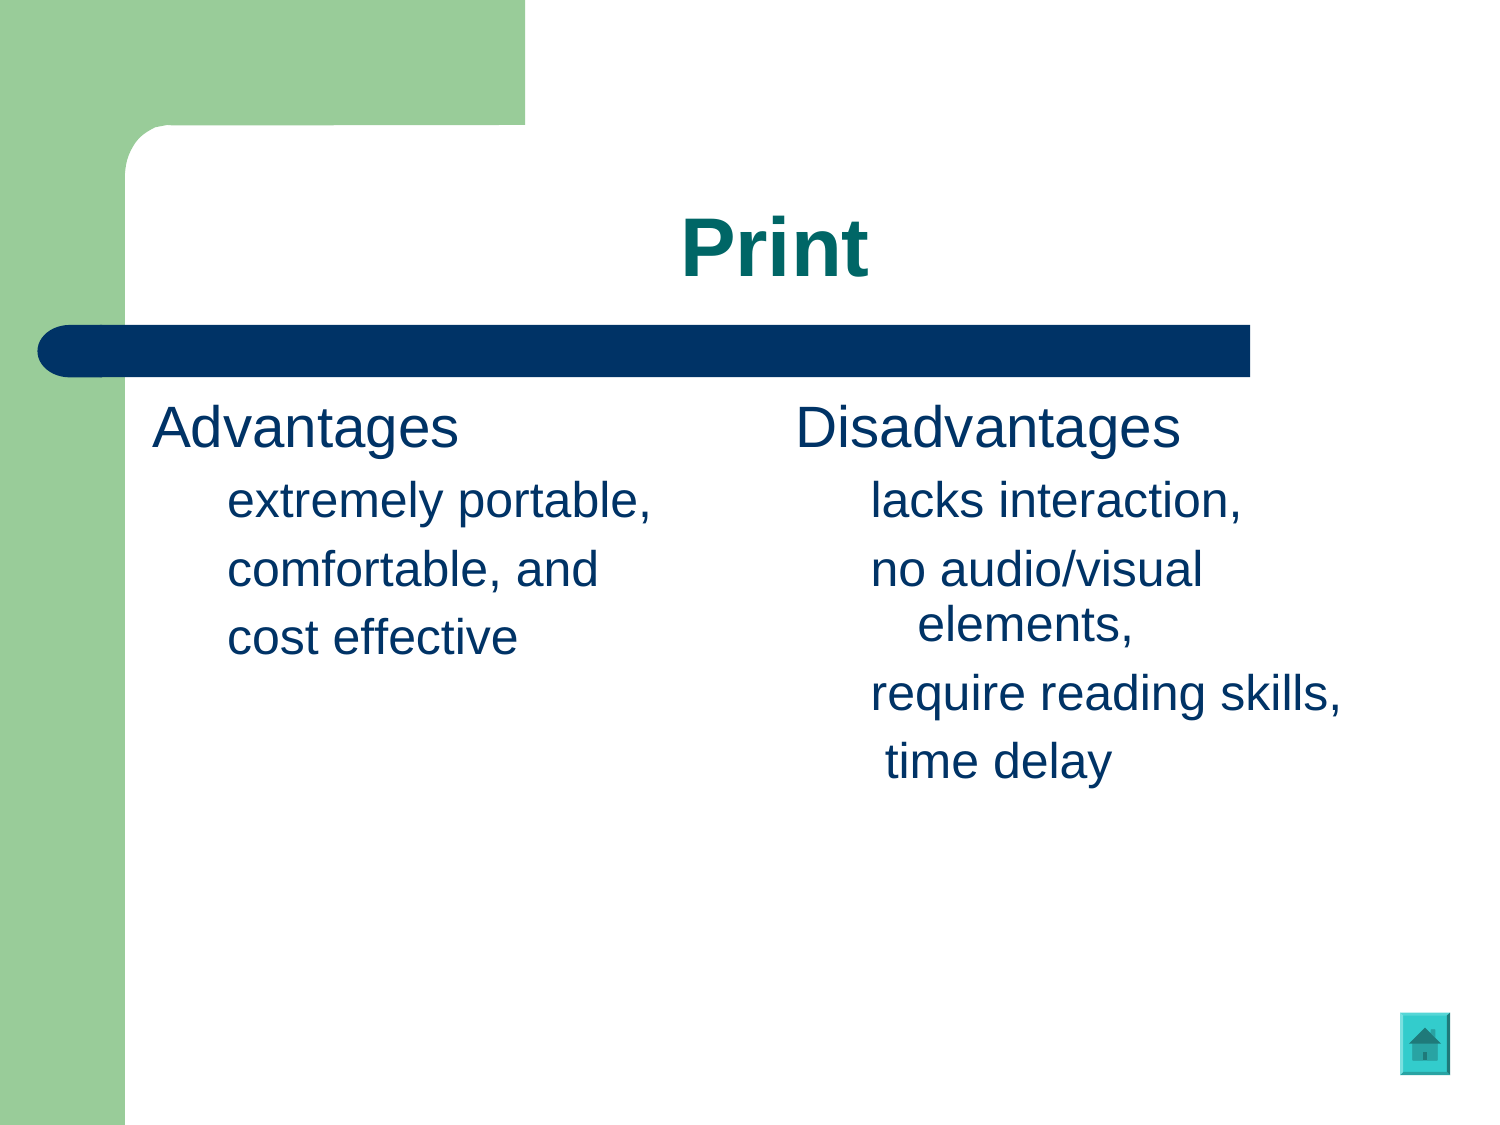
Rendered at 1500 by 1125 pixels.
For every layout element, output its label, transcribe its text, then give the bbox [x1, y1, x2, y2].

title Print [136, 136, 1414, 301]
text_box [1401, 1012, 1451, 1076]
list Advantages extremely portable, comfortable, and cost effective [137, 387, 756, 999]
list Disadvantages lacks interaction, no audio/visual elements, require reading skills, time delay [780, 387, 1400, 999]
